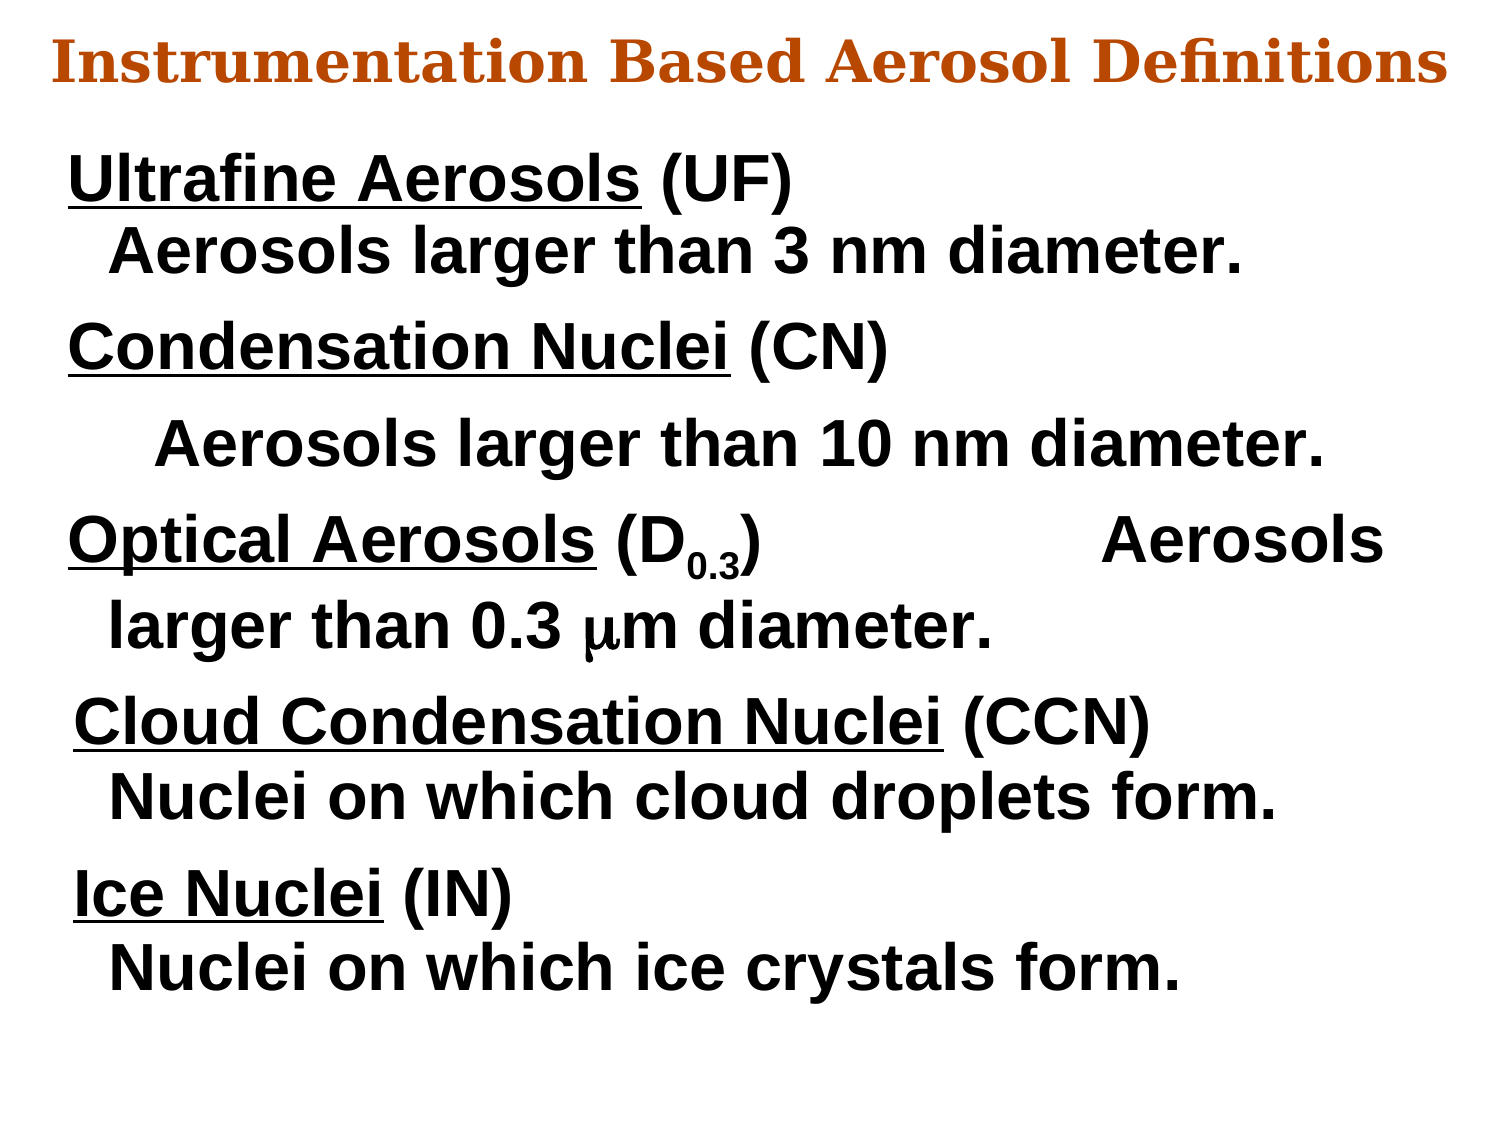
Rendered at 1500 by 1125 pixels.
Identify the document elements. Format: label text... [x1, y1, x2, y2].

text_box Ultrafine Aerosols (UF) Aerosols larger than 3 nm diameter. Condensation Nuclei (CN) Aerosols larger than 10 nm diameter. Optical Aerosols (D0.3) Aerosols larger than 0.3 m diameter. Cloud Condensation Nuclei (CCN) Nuclei on which cloud droplets form. Ice Nuclei (IN) Nuclei on which ice crystals form. [39, 144, 1464, 1006]
text_box Instrumentation Based Aerosol Definitions [0, 24, 1500, 104]
